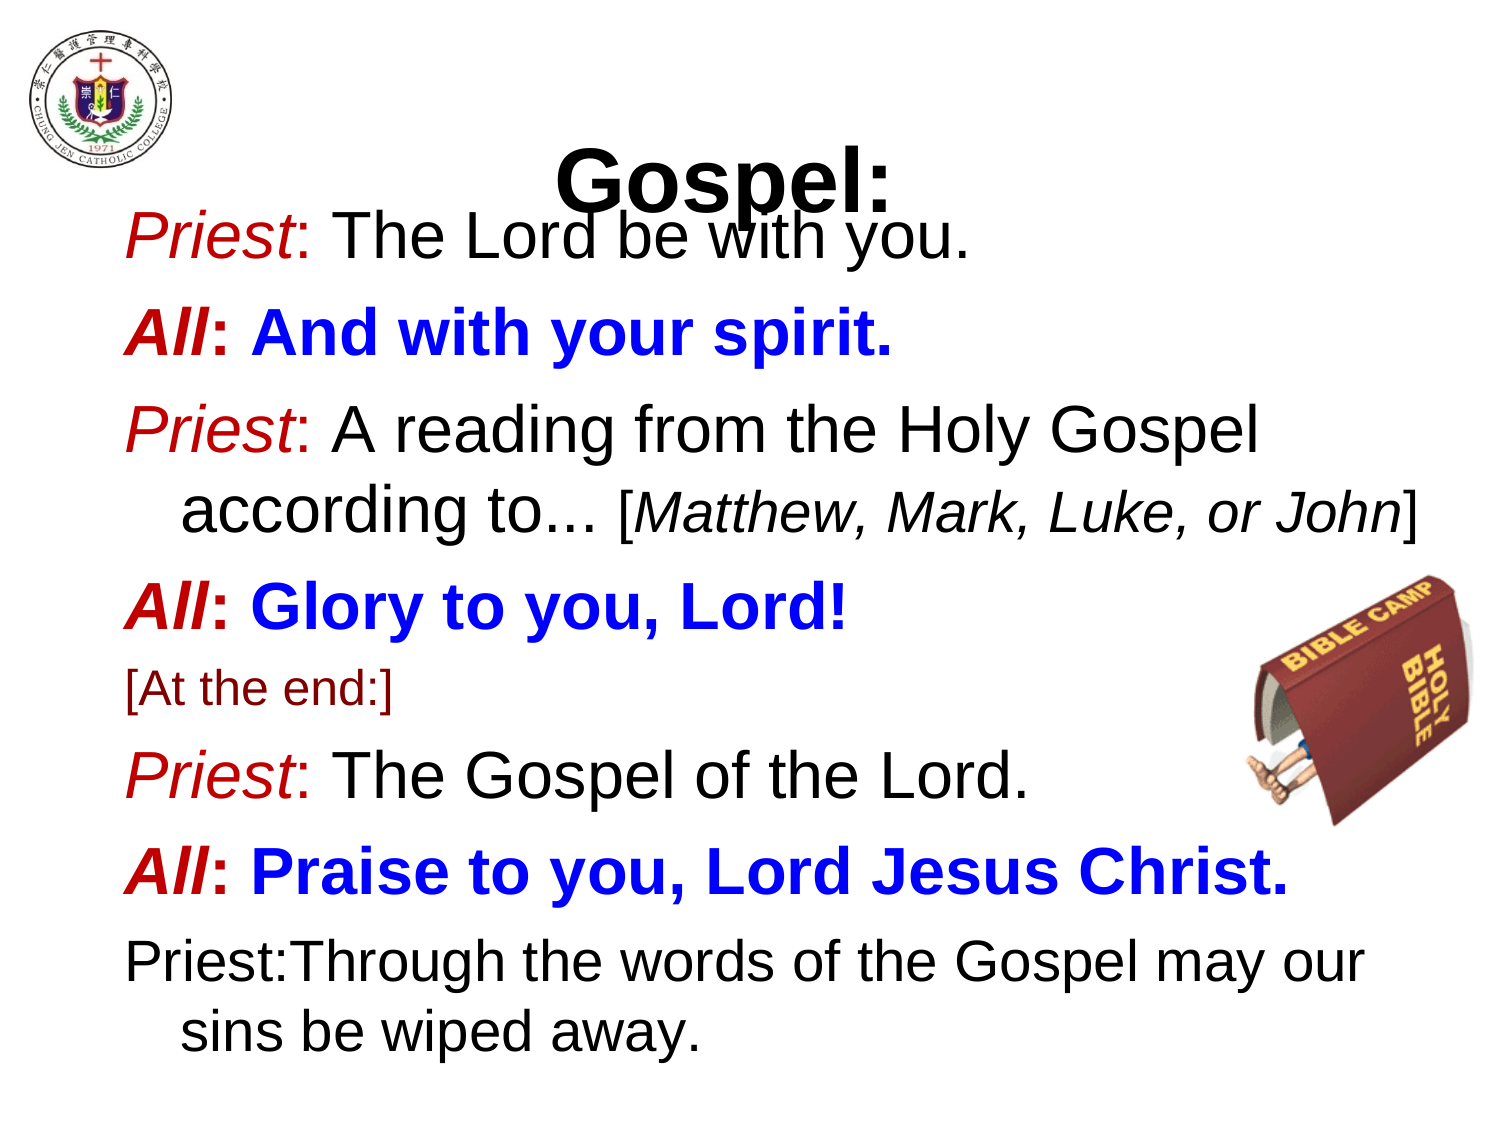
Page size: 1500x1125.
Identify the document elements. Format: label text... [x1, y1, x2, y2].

title Gospel: [135, 113, 1315, 184]
list Priest: The Lord be with you. All: And with your spirit. Priest: A reading from the Holy Gospel according to... [Matthew, Mark, Luke, or John] All: Glory to you, Lord! [At the end:] Priest: The Gospel of the Lord. All: Praise to you, Lord Jesus Christ. Priest:Through the words of the Gospel may our sins be wiped away. [53, 184, 1500, 1083]
picture [1216, 562, 1500, 847]
